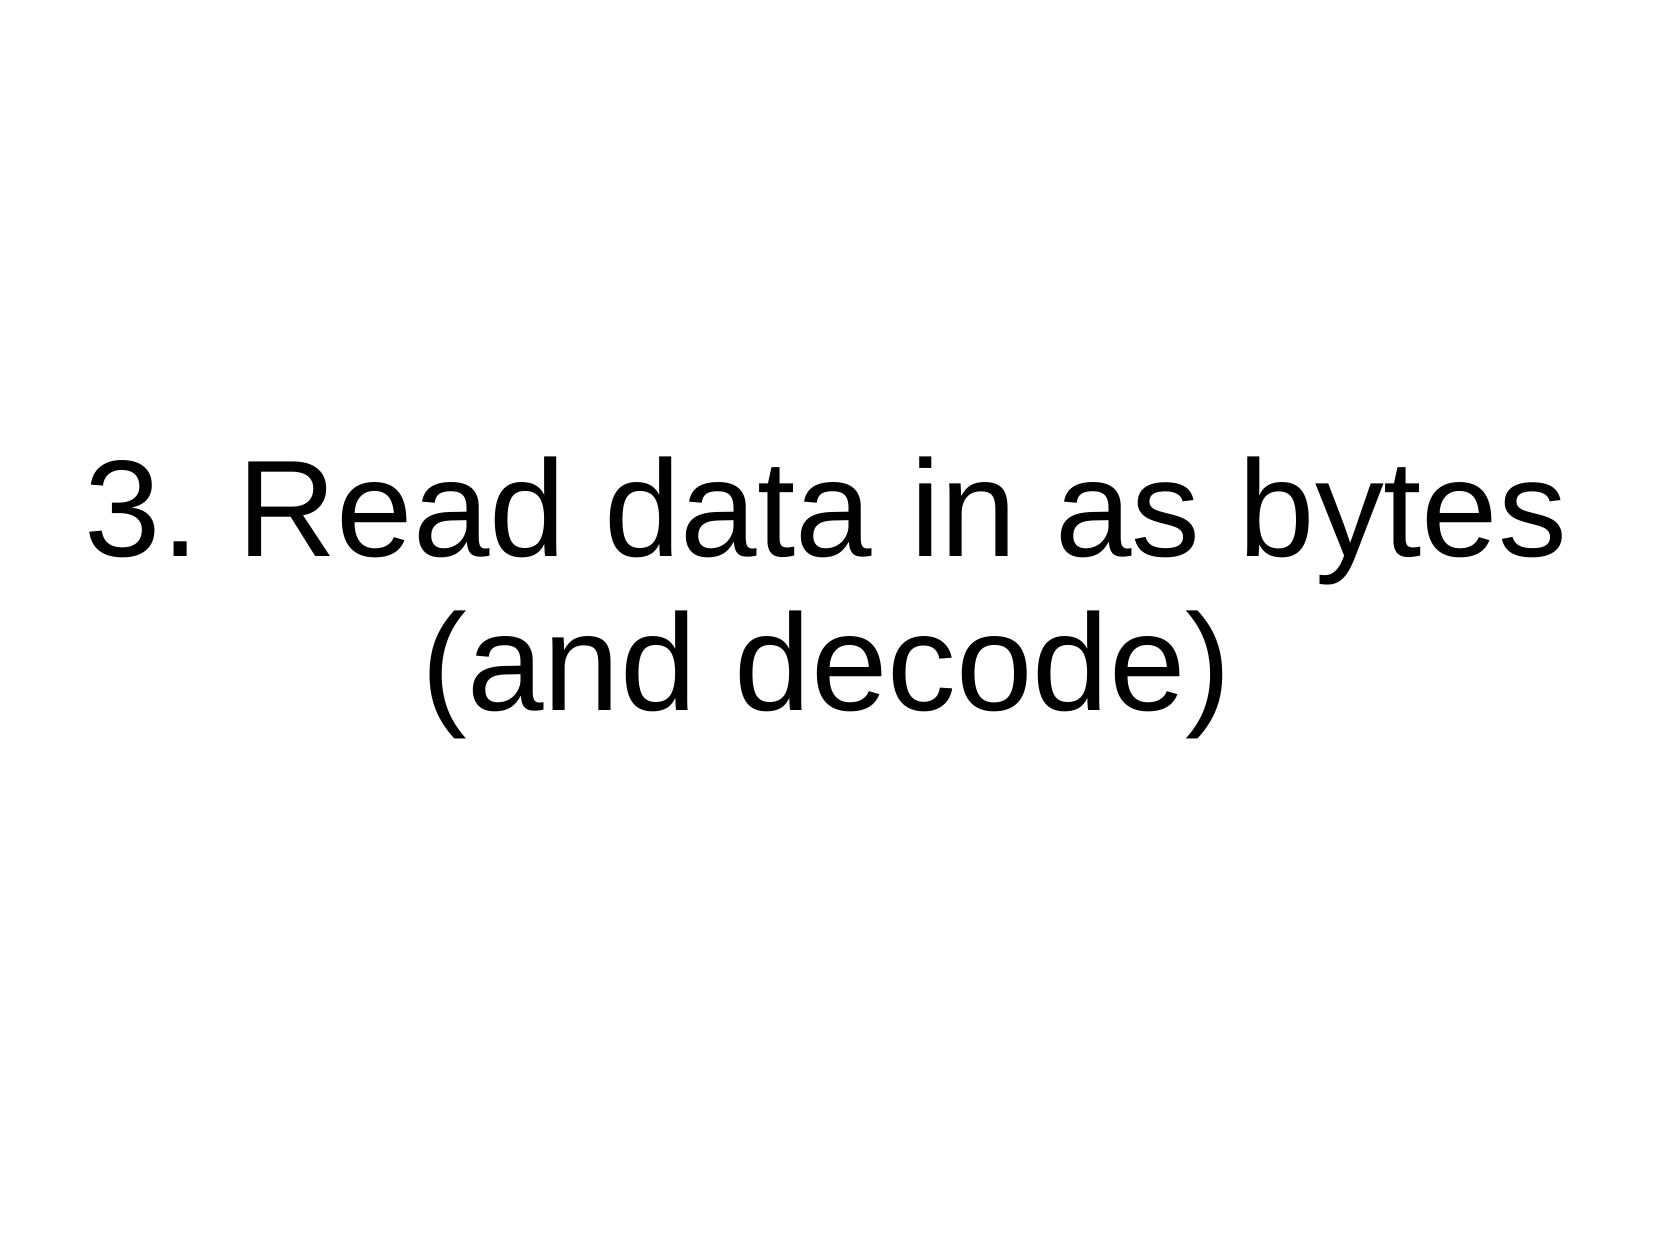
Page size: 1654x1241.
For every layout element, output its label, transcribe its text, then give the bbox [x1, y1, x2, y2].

title 3. Read data in as bytes (and decode) [82, 56, 1571, 1115]
